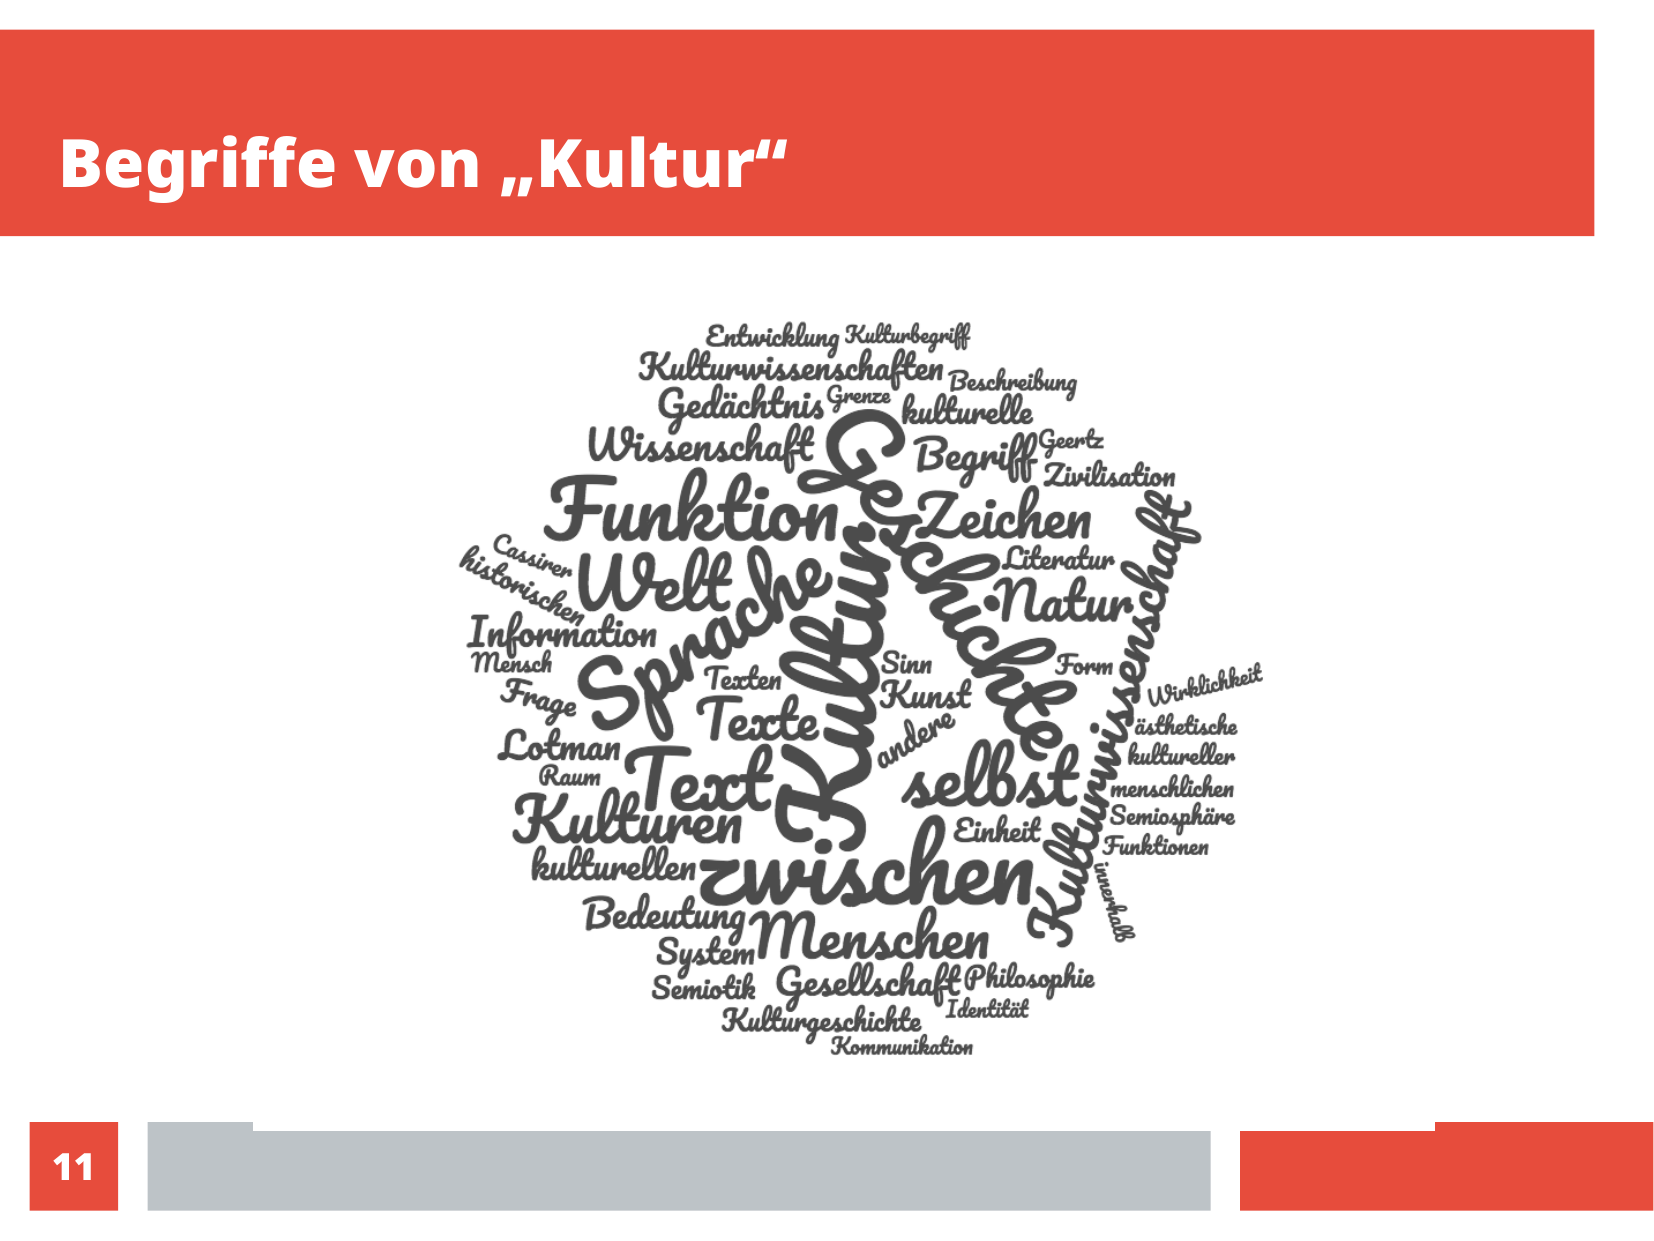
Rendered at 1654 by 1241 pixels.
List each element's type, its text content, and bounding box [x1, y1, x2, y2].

title Begriffe von „Kultur“ [59, 59, 1595, 207]
picture [253, 244, 1435, 1131]
